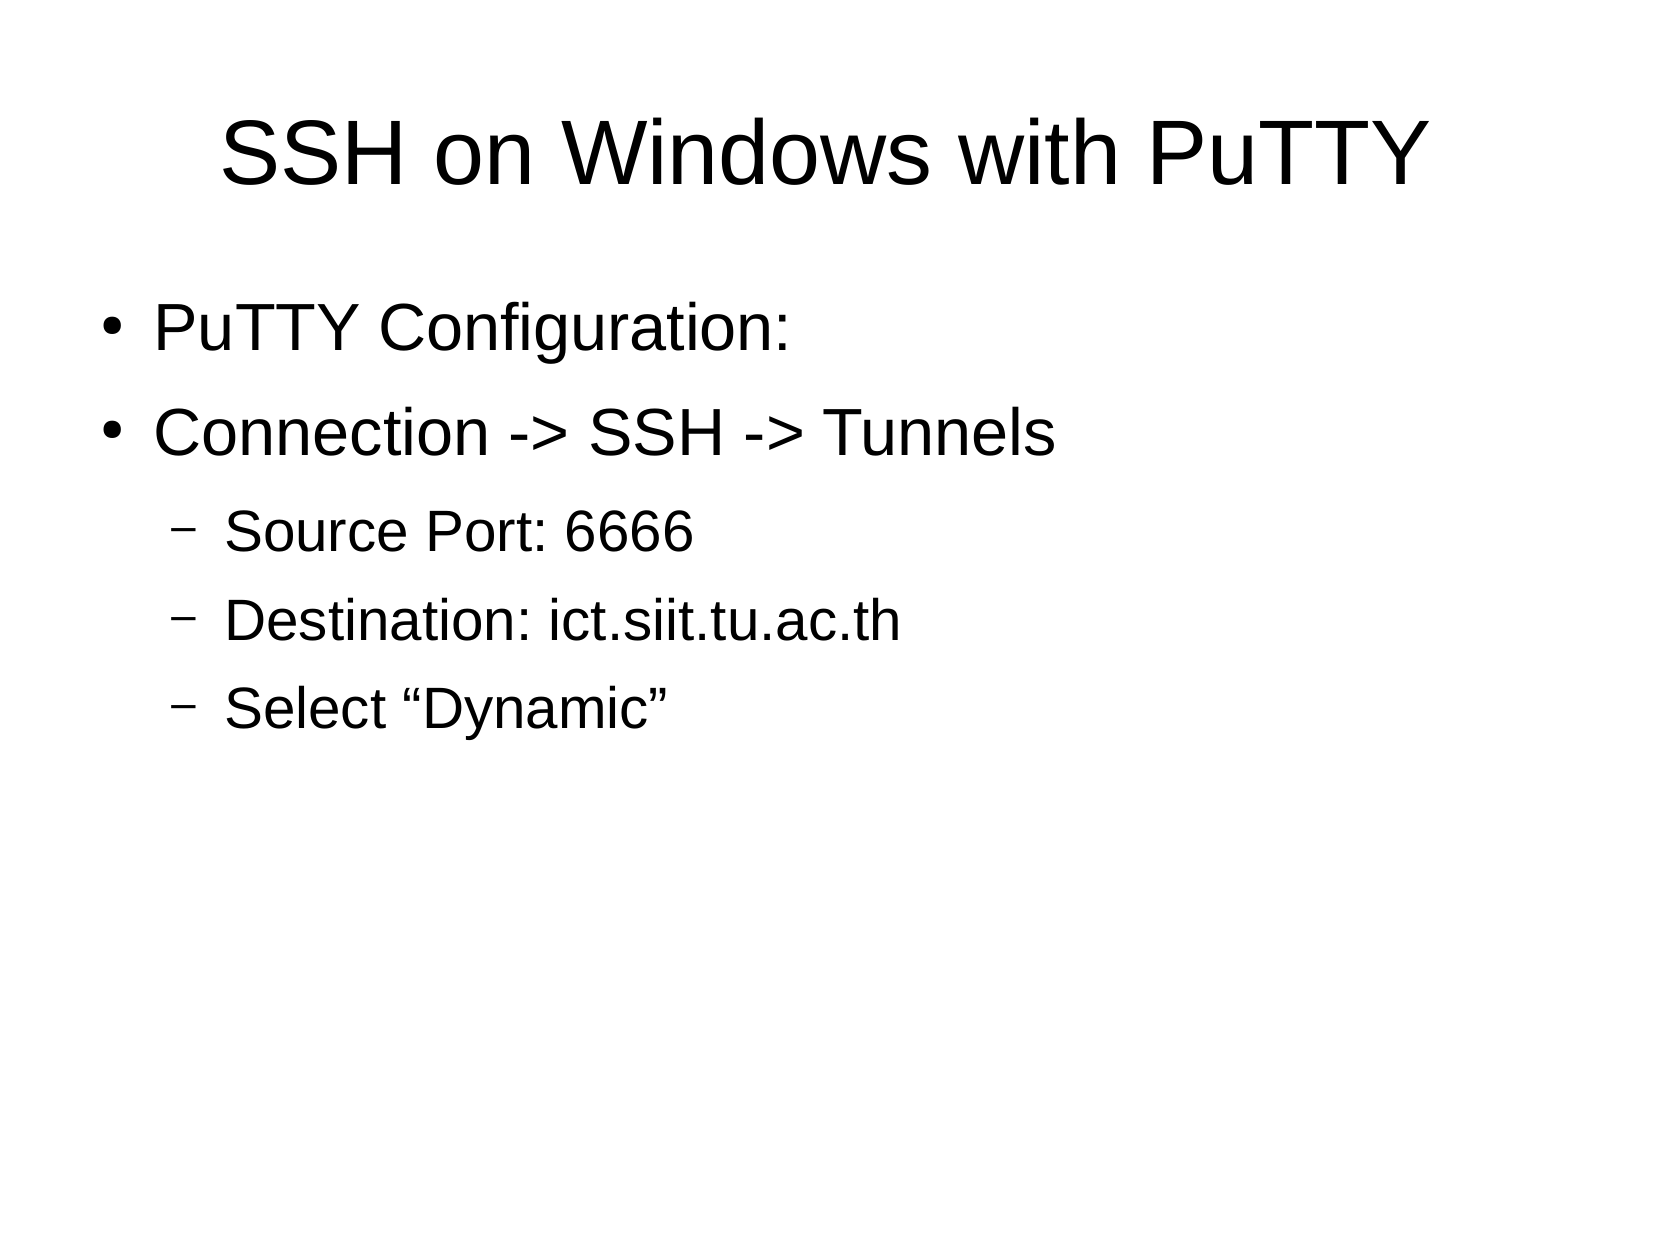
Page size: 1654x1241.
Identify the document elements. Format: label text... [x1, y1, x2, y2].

title SSH on Windows with PuTTY [82, 49, 1571, 257]
list PuTTY Configuration: Connection -> SSH -> Tunnels Source Port: 6666 Destination: ict.siit.tu.ac.th Select “Dynamic” [82, 290, 1571, 1010]
